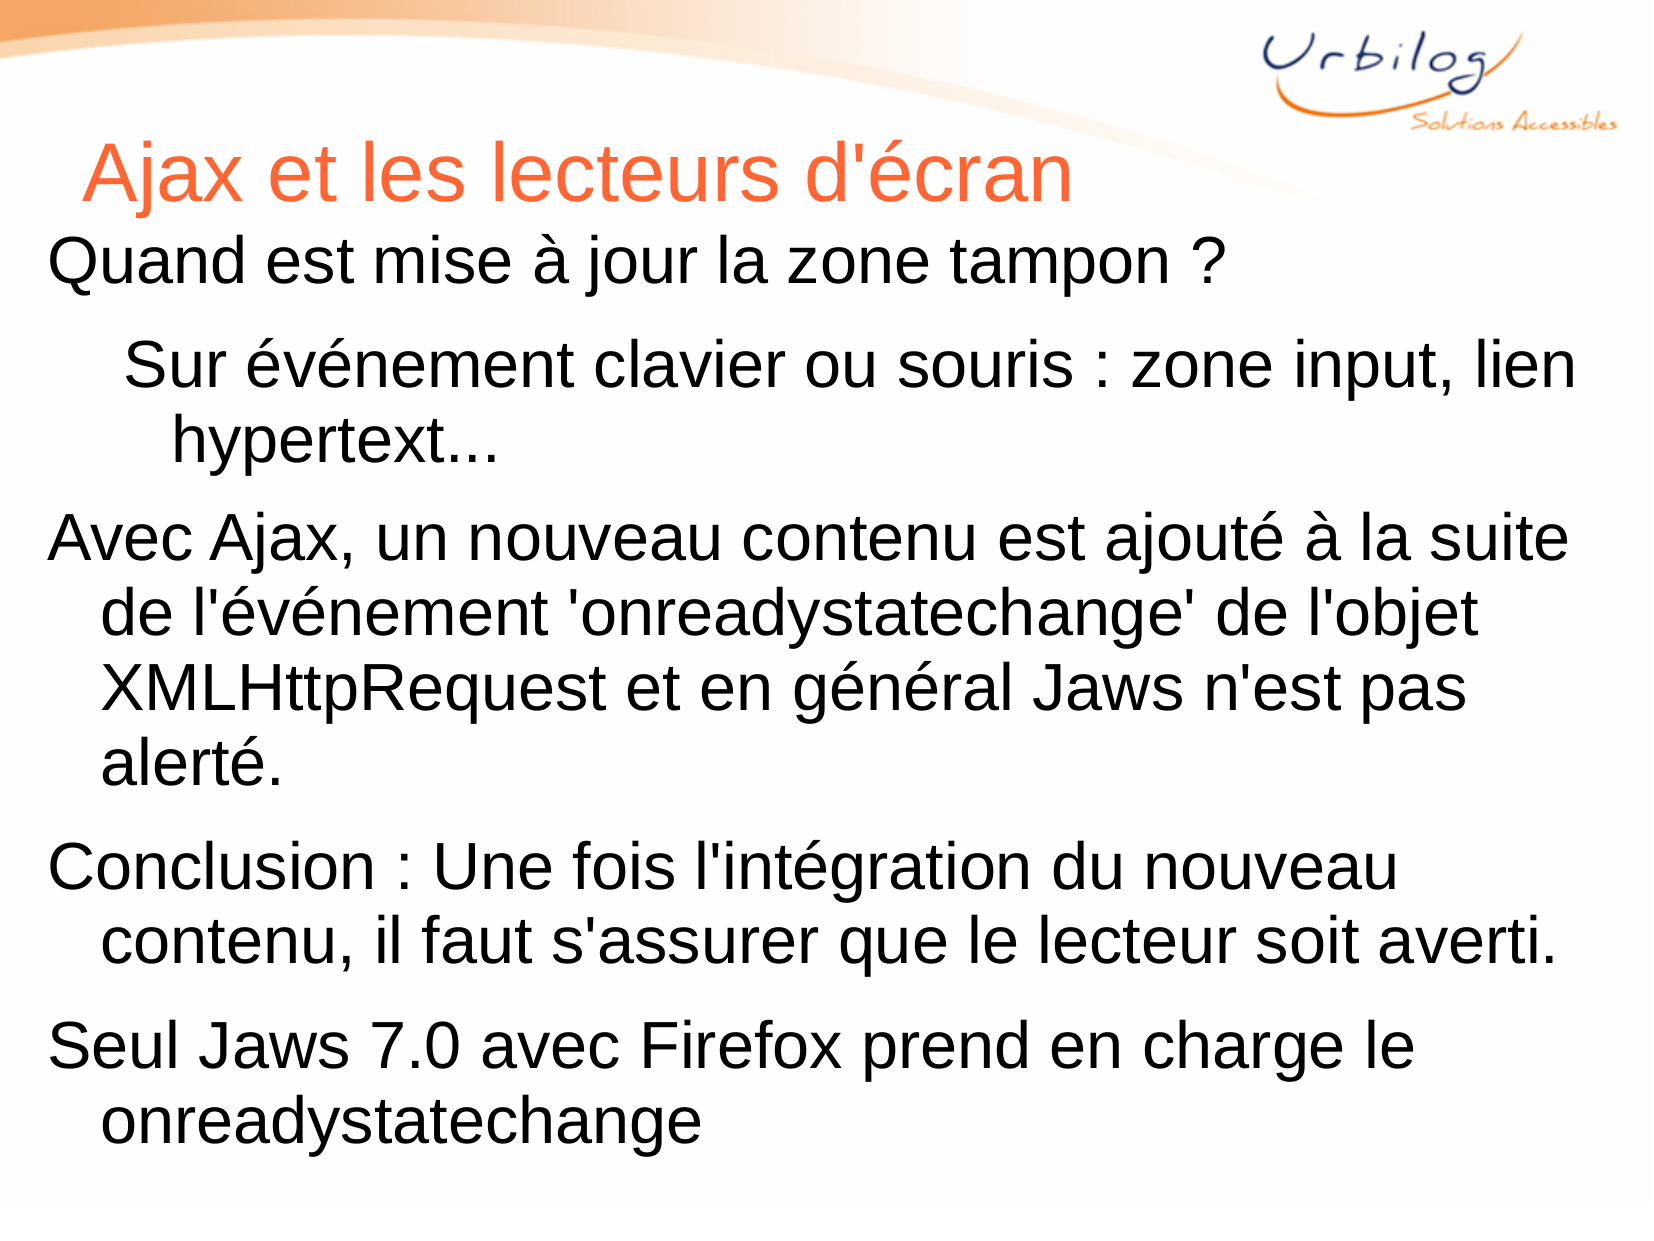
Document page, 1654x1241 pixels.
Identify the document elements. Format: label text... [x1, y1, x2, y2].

title Ajax et les lecteurs d'écran [82, 88, 1625, 222]
list Quand est mise à jour la zone tampon ? Sur événement clavier ou souris : zone input, lien hypertext... Avec Ajax, un nouveau contenu est ajouté à la suite de l'événement 'onreadystatechange' de l'objet XMLHttpRequest et en général Jaws n'est pas alerté. Conclusion : Une fois l'intégration du nouveau contenu, il faut s'assurer que le lecteur soit averti. Seul Jaws 7.0 avec Firefox prend en charge le onreadystatechange [29, 222, 1625, 1158]
picture [0, 0, 1653, 1241]
